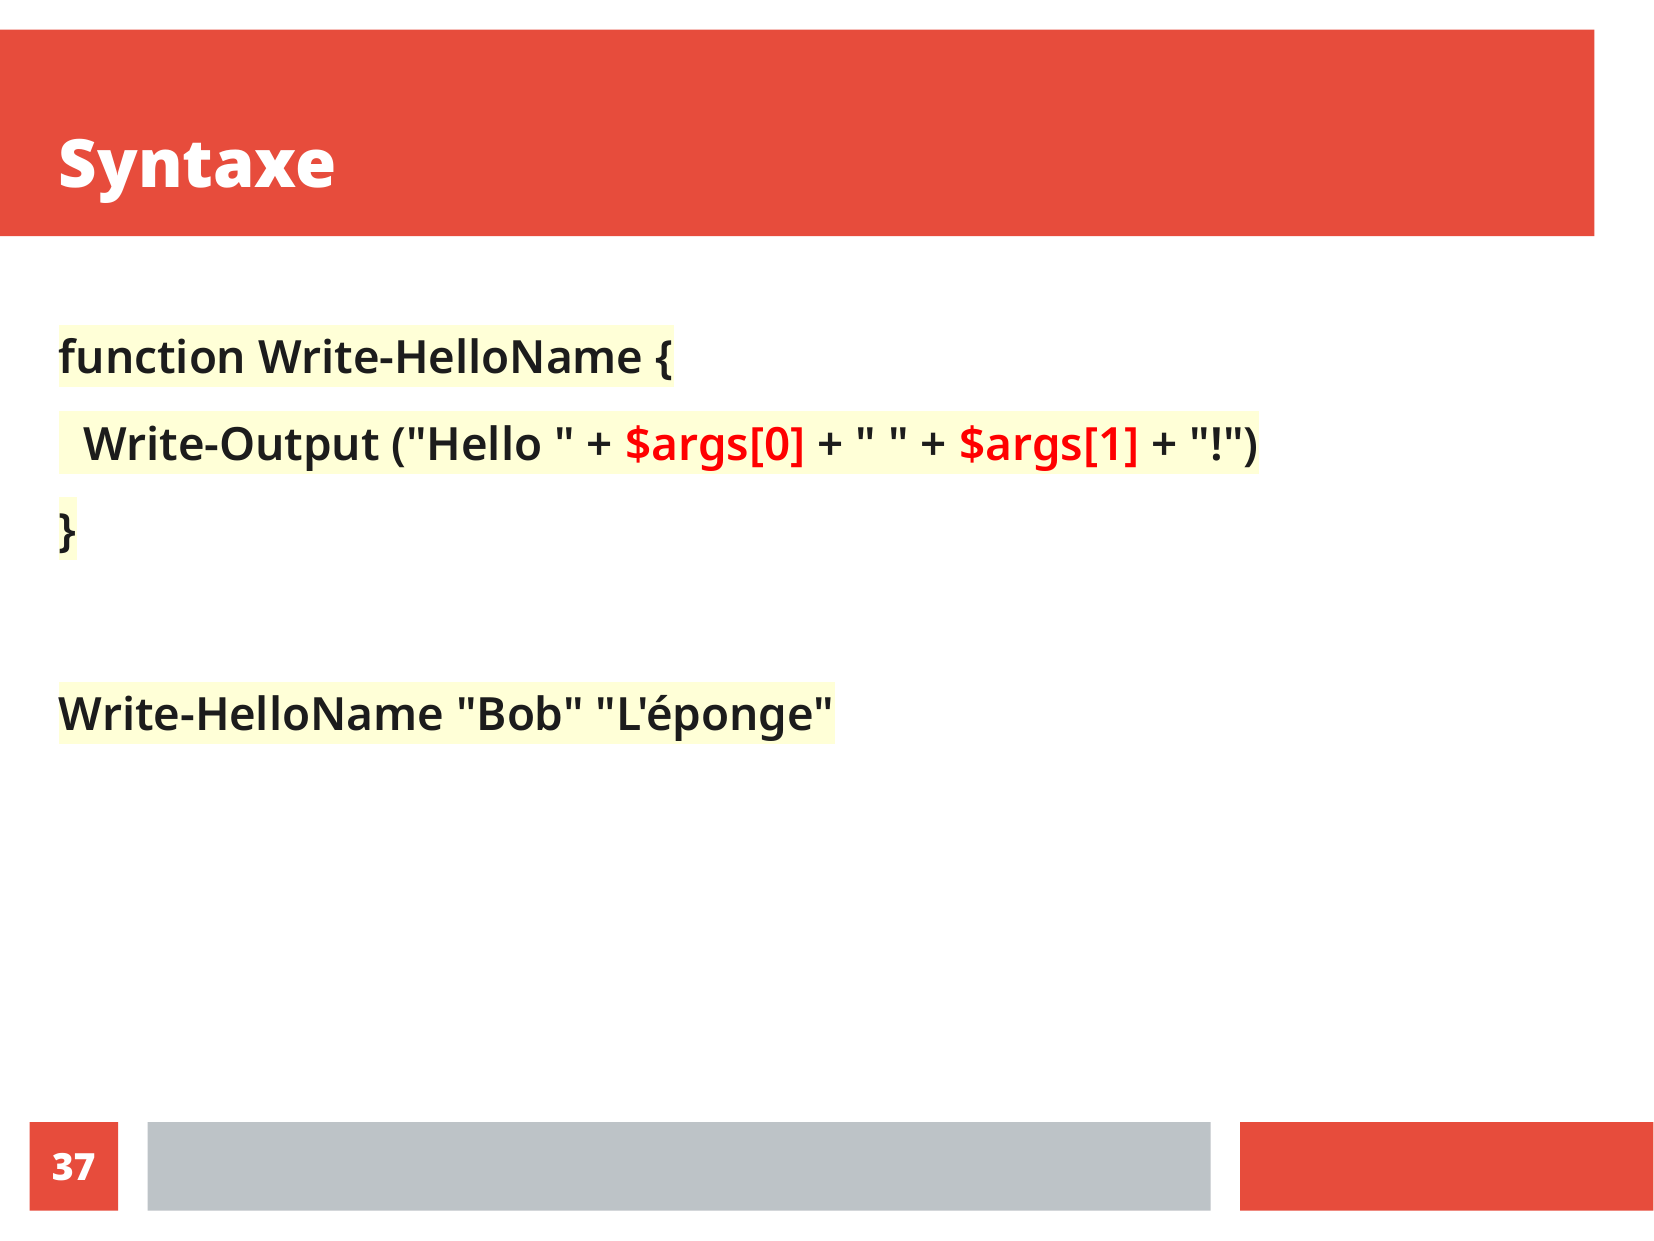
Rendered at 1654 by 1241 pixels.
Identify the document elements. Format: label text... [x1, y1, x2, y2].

list function Write-HelloName { Write-Output ("Hello " + $args[0] + " " + $args[1] + "!") } Write-HelloName "Bob" "L'éponge" [59, 324, 1565, 1093]
title Syntaxe [59, 59, 1595, 207]
